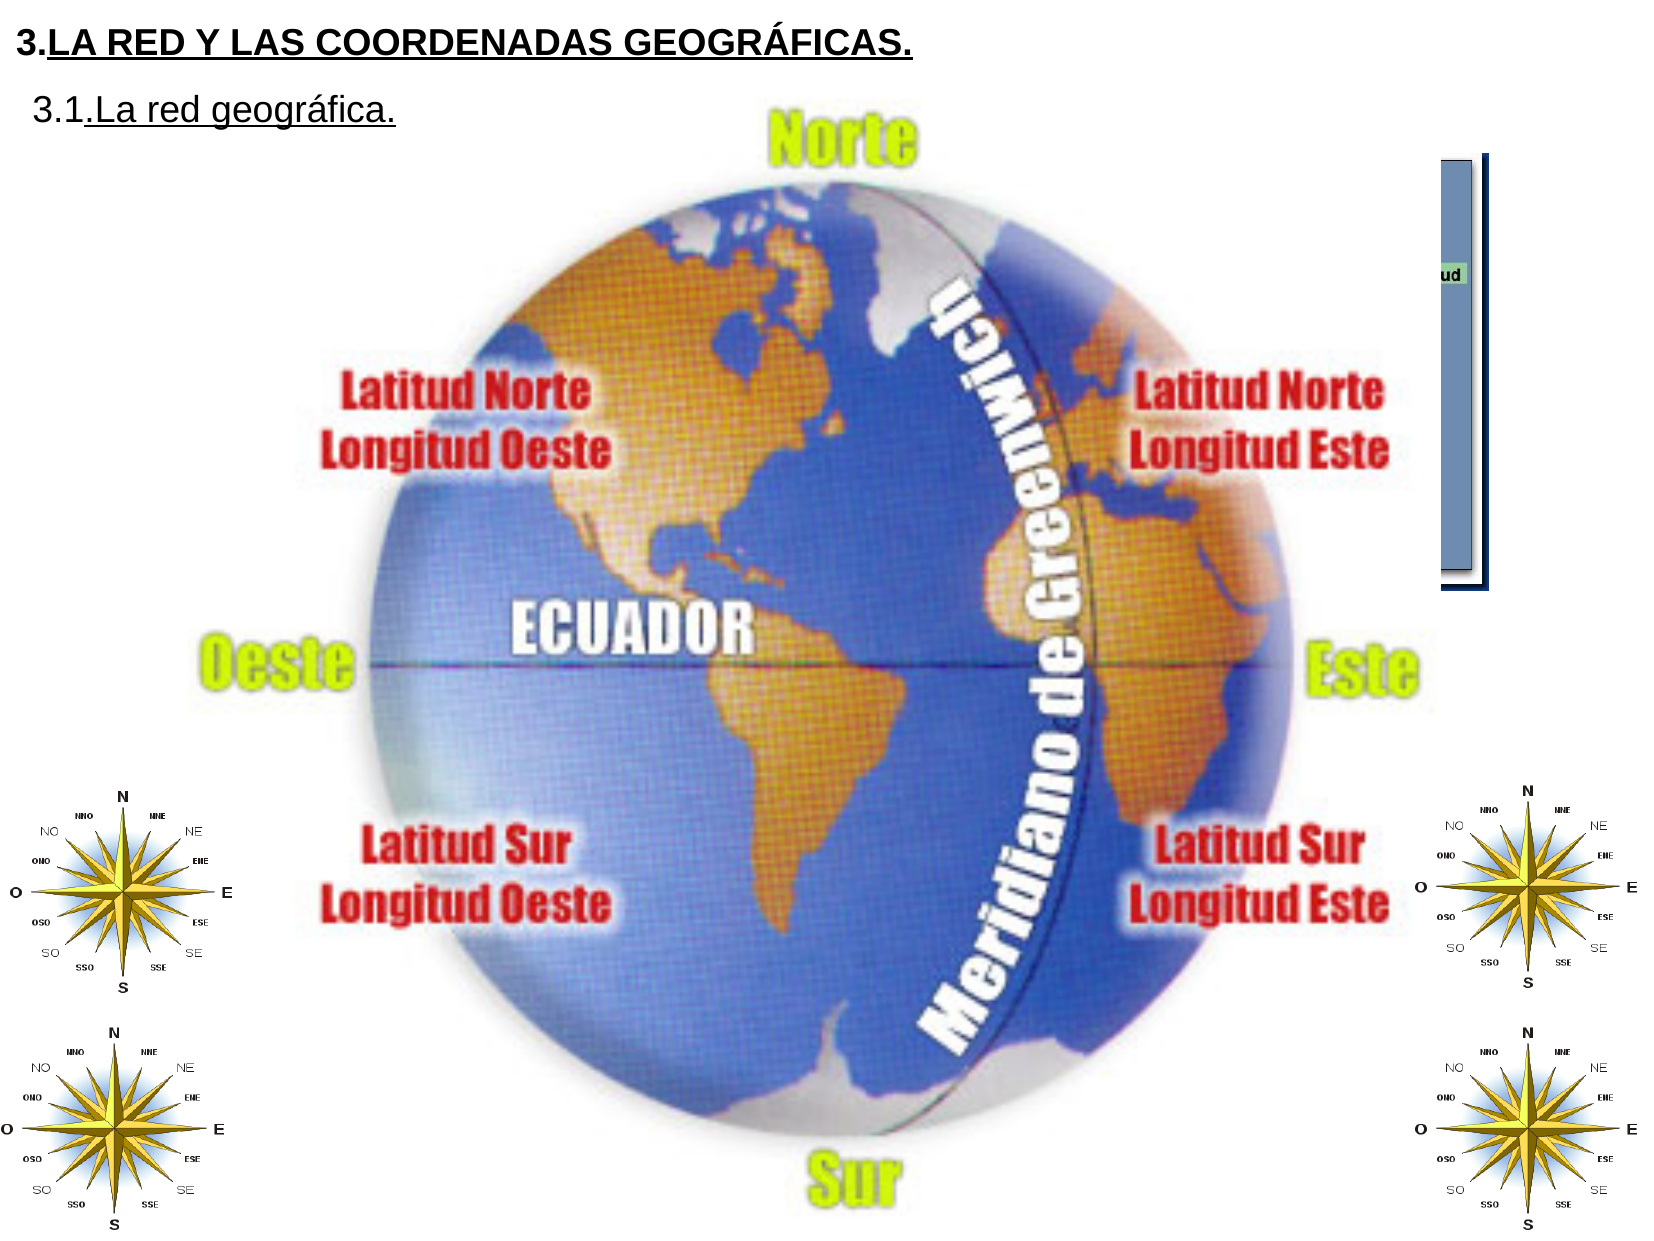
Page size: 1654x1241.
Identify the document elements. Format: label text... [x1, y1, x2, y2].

text_box 3.LA RED Y LAS COORDENADAS GEOGRÁFICAS. [1, 14, 929, 73]
text_box 3.1.La red geográfica. [17, 81, 412, 139]
picture [0, 72, 1650, 1241]
